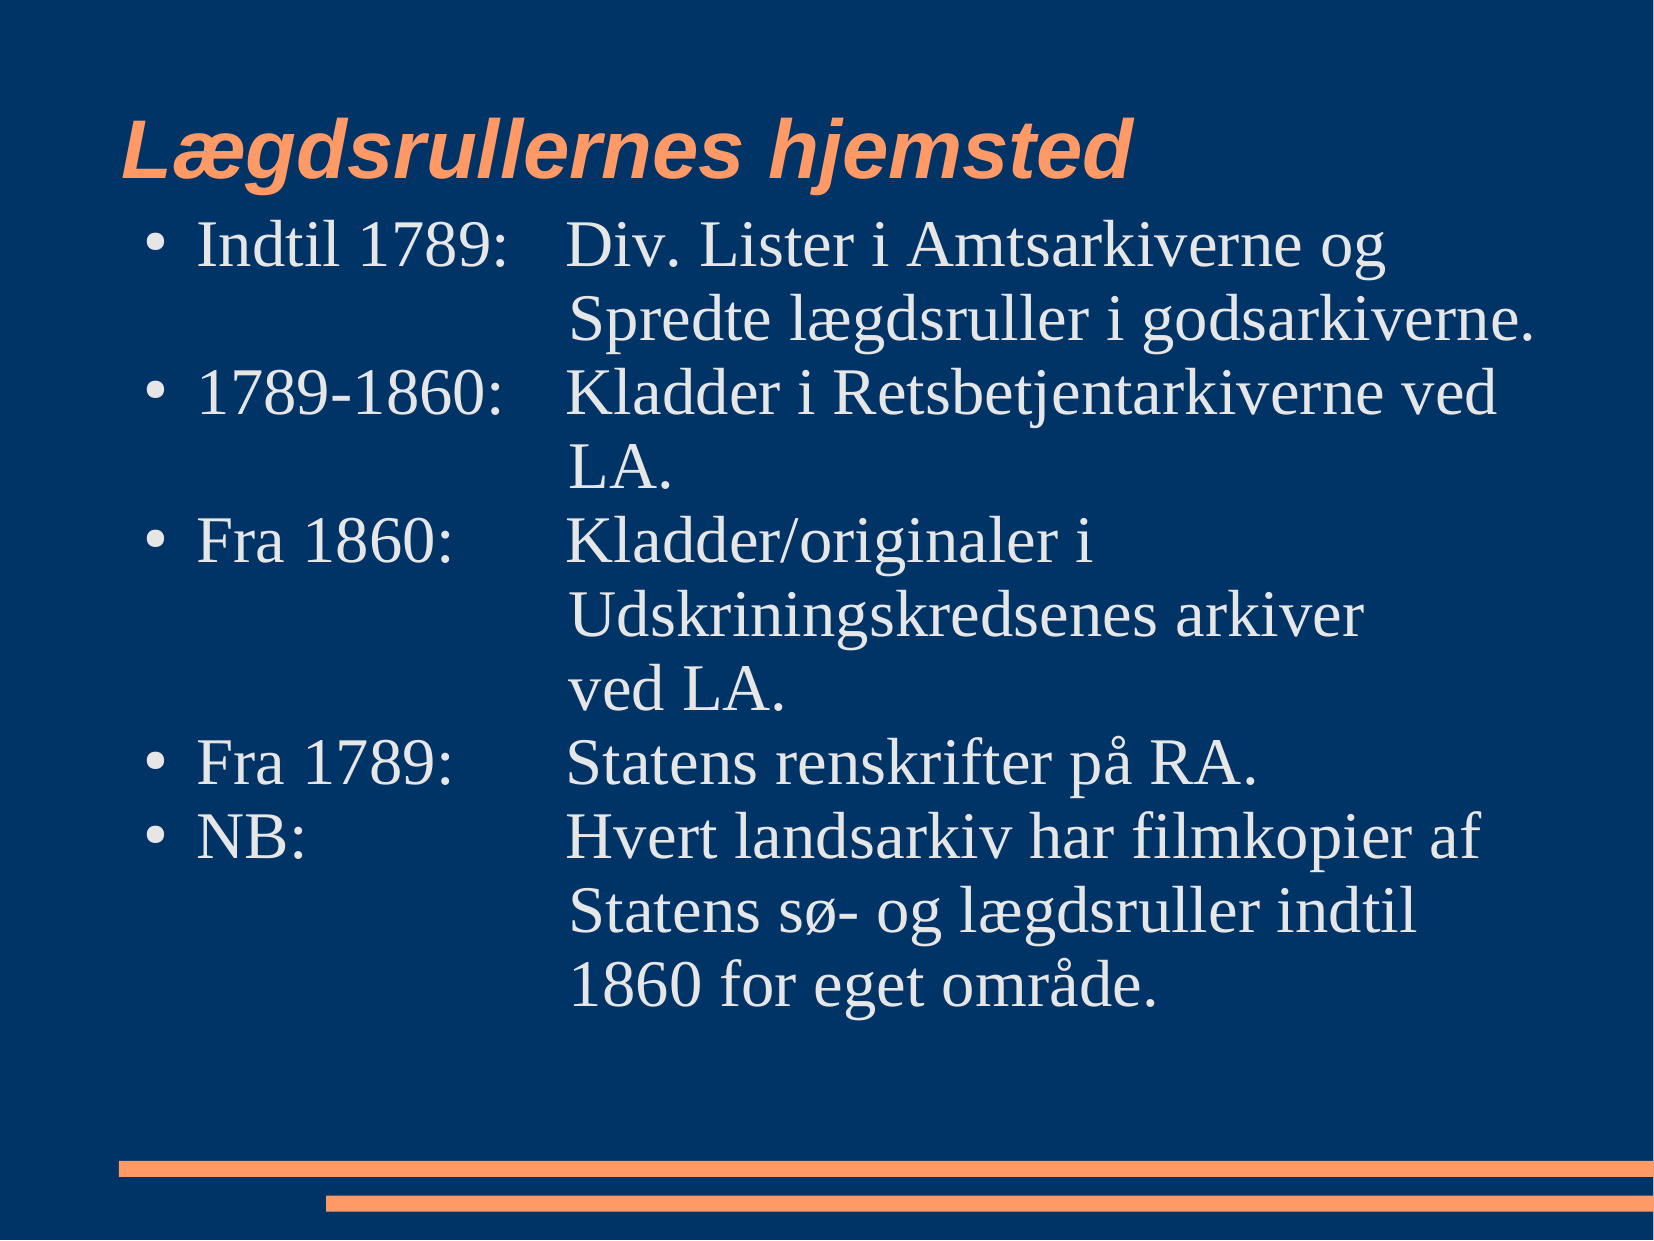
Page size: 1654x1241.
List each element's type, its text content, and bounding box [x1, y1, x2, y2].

list Indtil 1789: Div. Lister i Amtsarkiverne og Spredte lægdsruller i godsarkiverne. 1789-1860: Kladder i Retsbetjentarkiverne ved LA. Fra 1860: Kladder/originaler i Udskriningskredsenes arkiver ved LA. Fra 1789: Statens renskrifter på RA. NB: Hvert landsarkiv har filmkopier af Statens sø- og lægdsruller indtil 1860 for eget område. [125, 206, 1565, 1152]
title Lægdsrullernes hjemsted [121, 53, 1534, 247]
